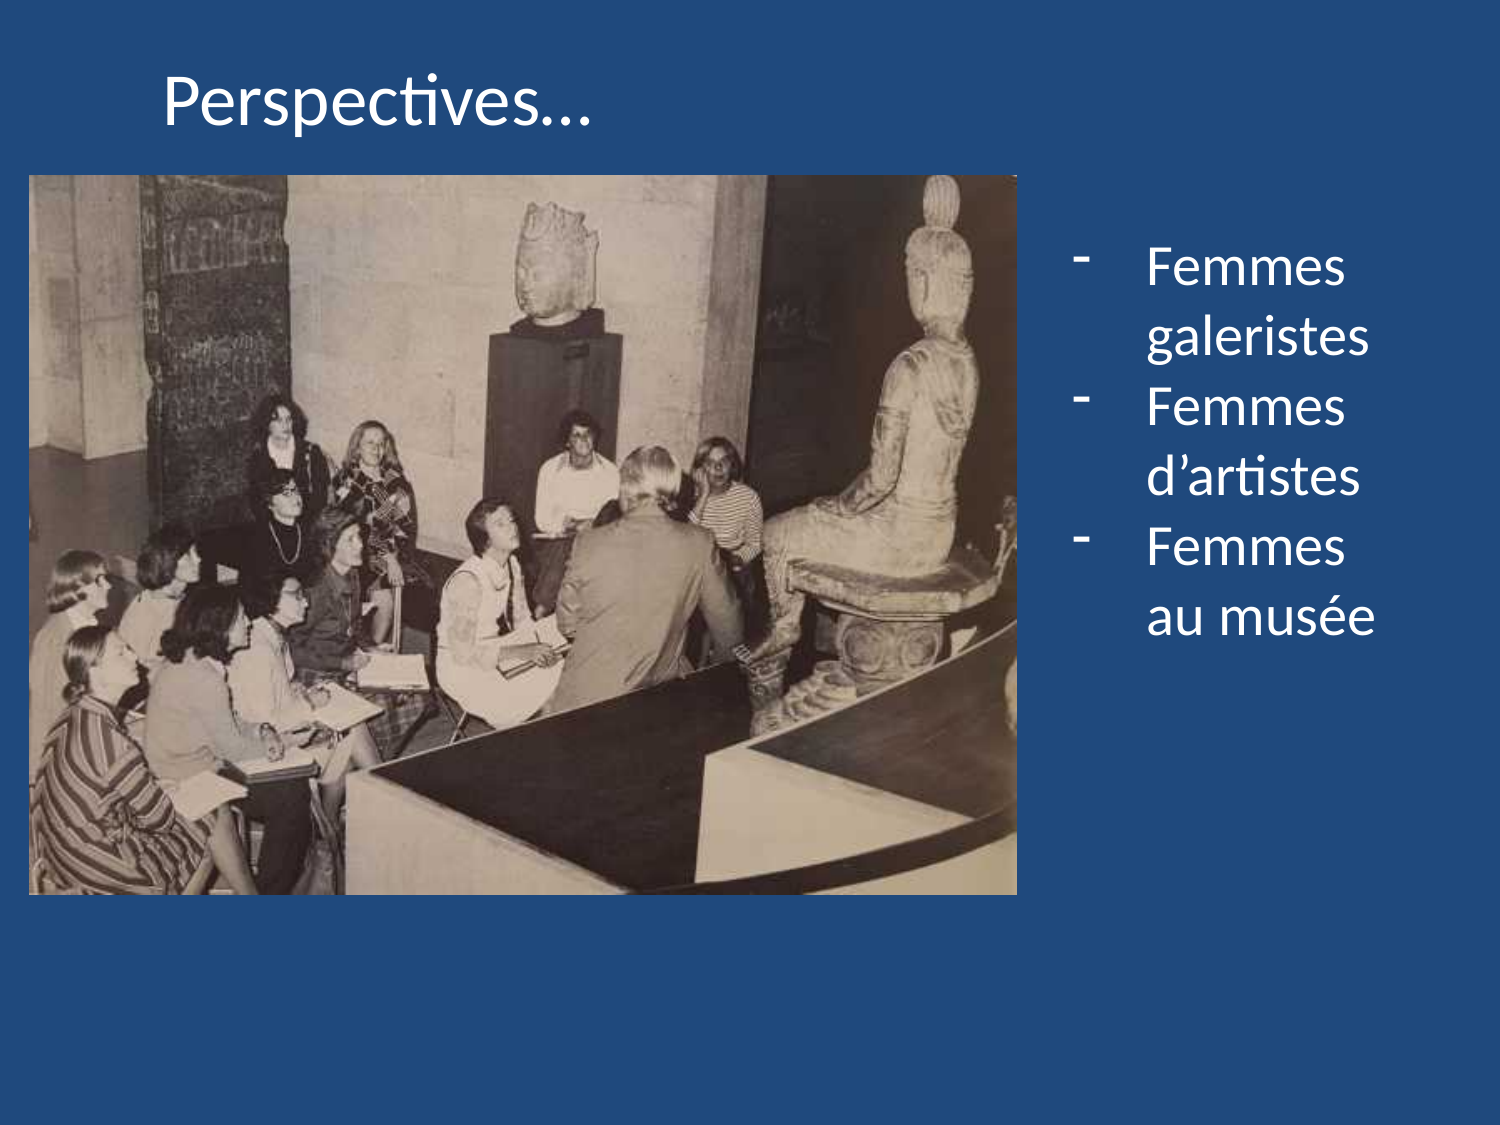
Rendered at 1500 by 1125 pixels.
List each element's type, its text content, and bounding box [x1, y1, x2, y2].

text_box Perspectives… [147, 42, 1424, 148]
text_box Femmes galeristes Femmes d’artistes Femmes au musée [1057, 219, 1430, 655]
picture [29, 175, 1017, 895]
